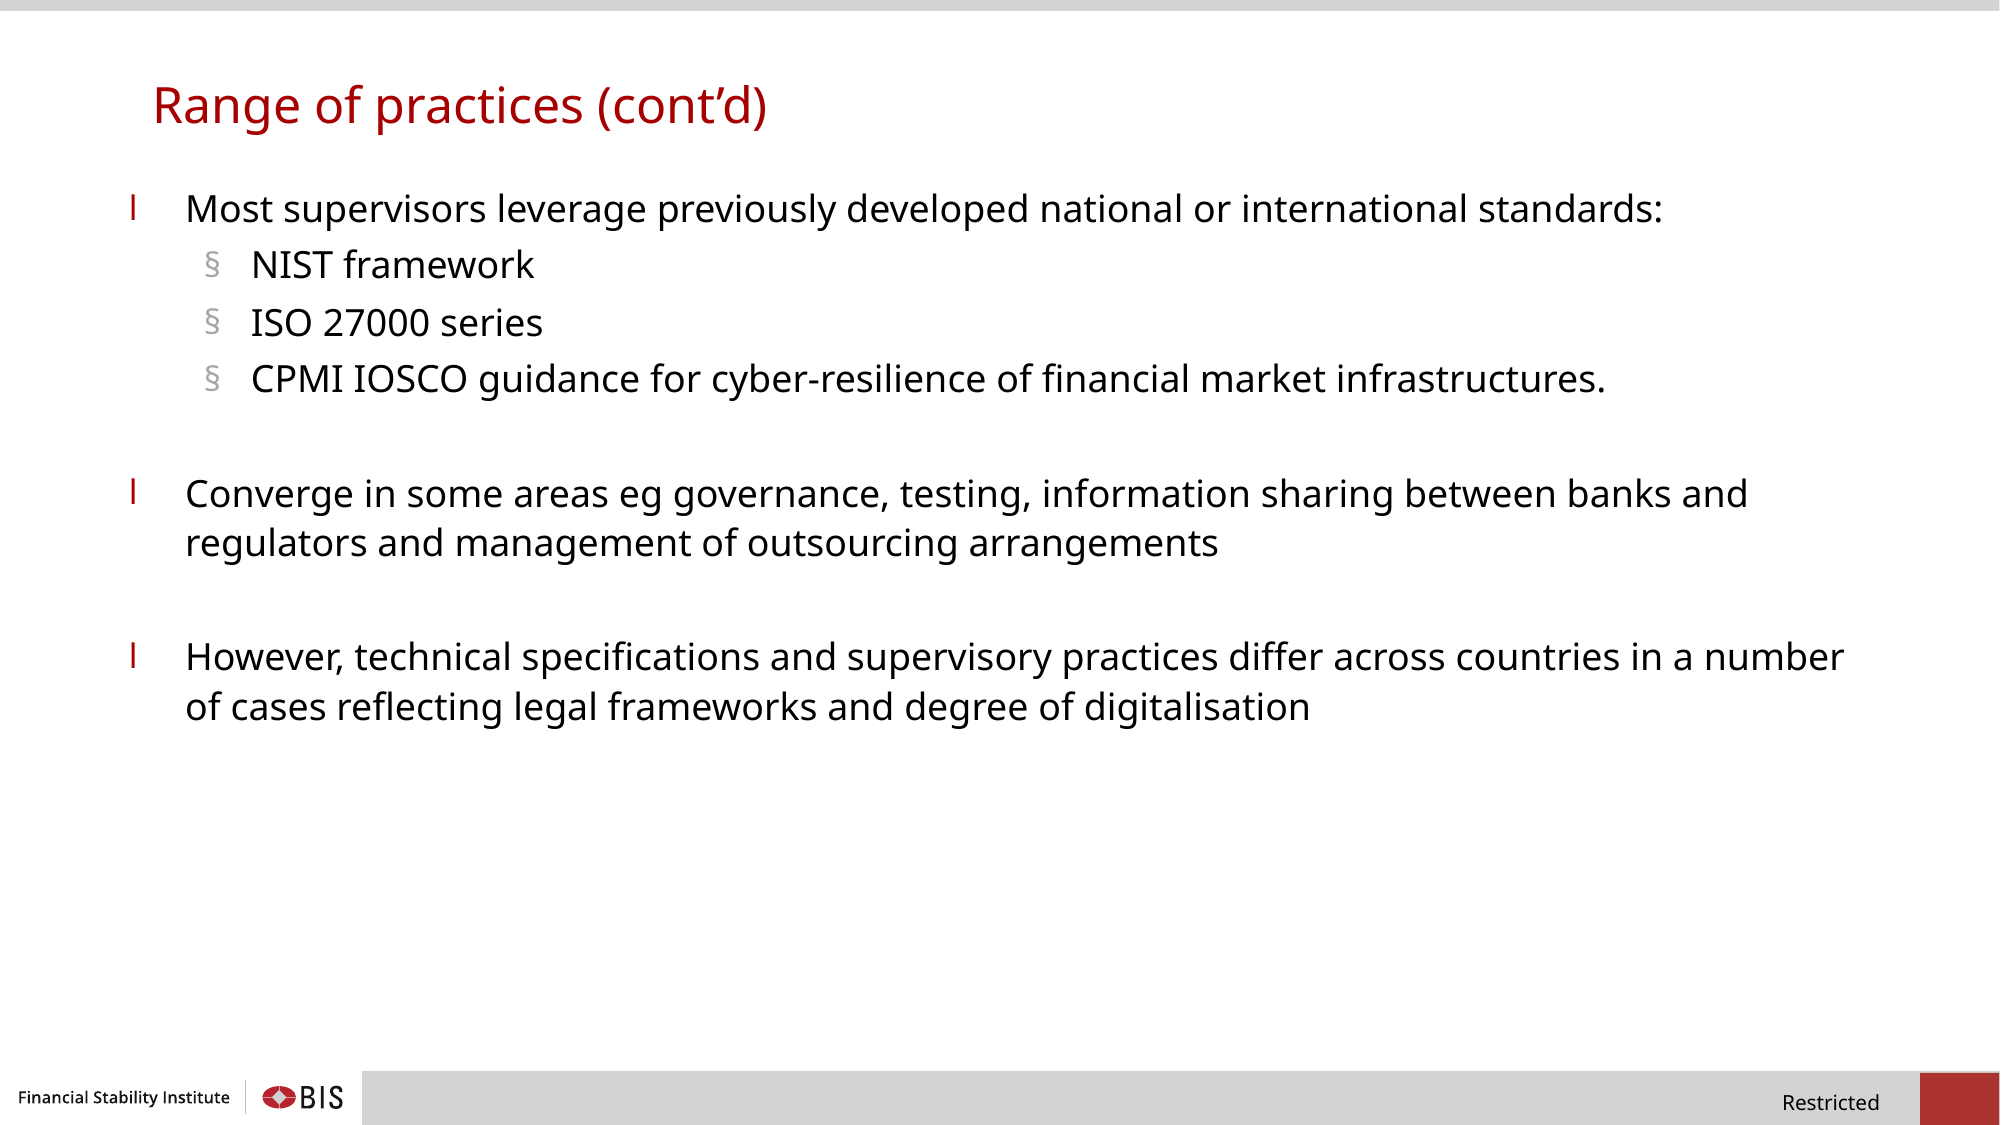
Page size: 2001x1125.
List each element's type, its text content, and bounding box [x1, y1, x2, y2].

title Range of practices (cont’d) [137, 66, 1773, 143]
text_box Most supervisors leverage previously developed national or international standards: NIST framework ISO 27000 series CPMI IOSCO guidance for cyber-resilience of financial market infrastructures. Converge in some areas eg governance, testing, information sharing between banks and regulators and management of outsourcing arrangements However, technical specifications and supervisory practices differ across countries in a number of cases reflecting legal frameworks and degree of digitalisation [114, 172, 1875, 899]
